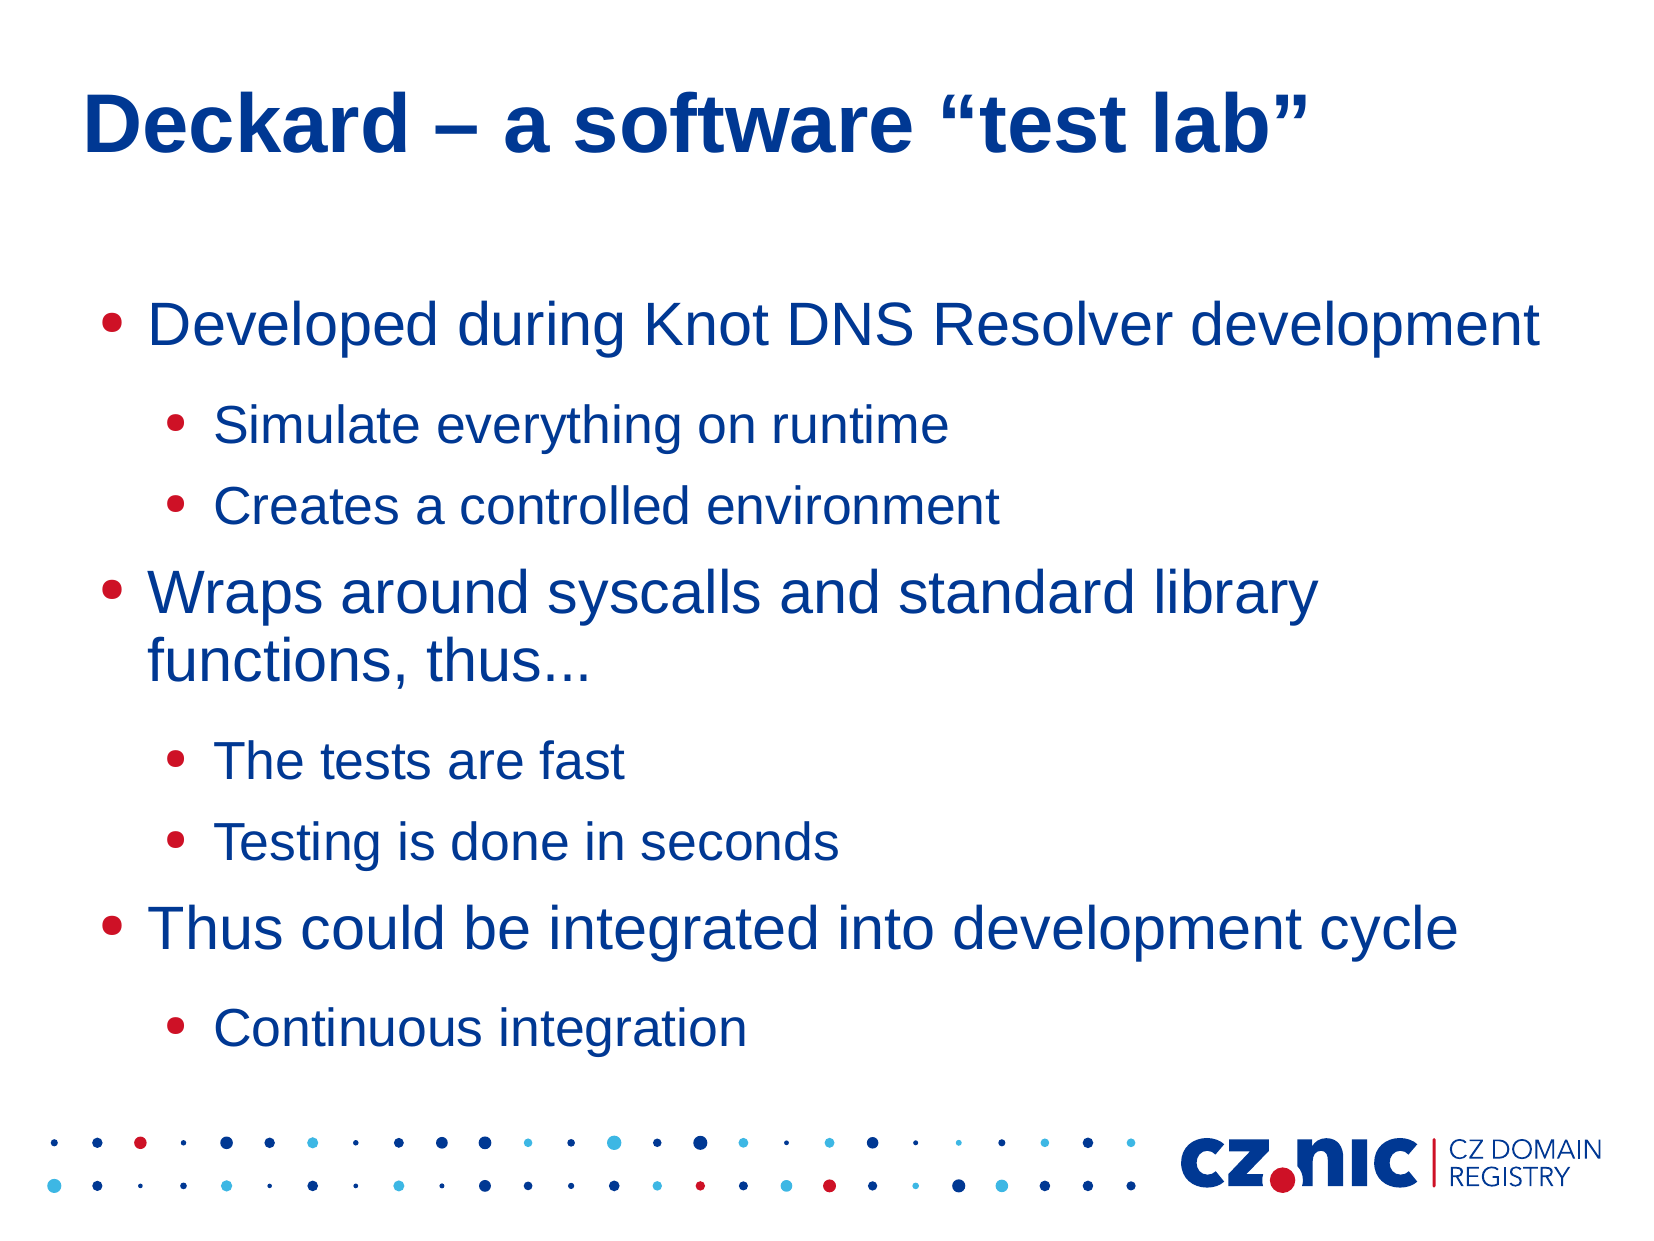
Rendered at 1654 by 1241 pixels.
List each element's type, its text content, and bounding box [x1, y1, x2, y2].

list Developed during Knot DNS Resolver development Simulate everything on runtime Creates a controlled environment Wraps around syscalls and standard library functions, thus... The tests are fast Testing is done in seconds Thus could be integrated into development cycle Continuous integration [82, 290, 1571, 1109]
title Deckard – a software “test lab” [82, 70, 1571, 178]
